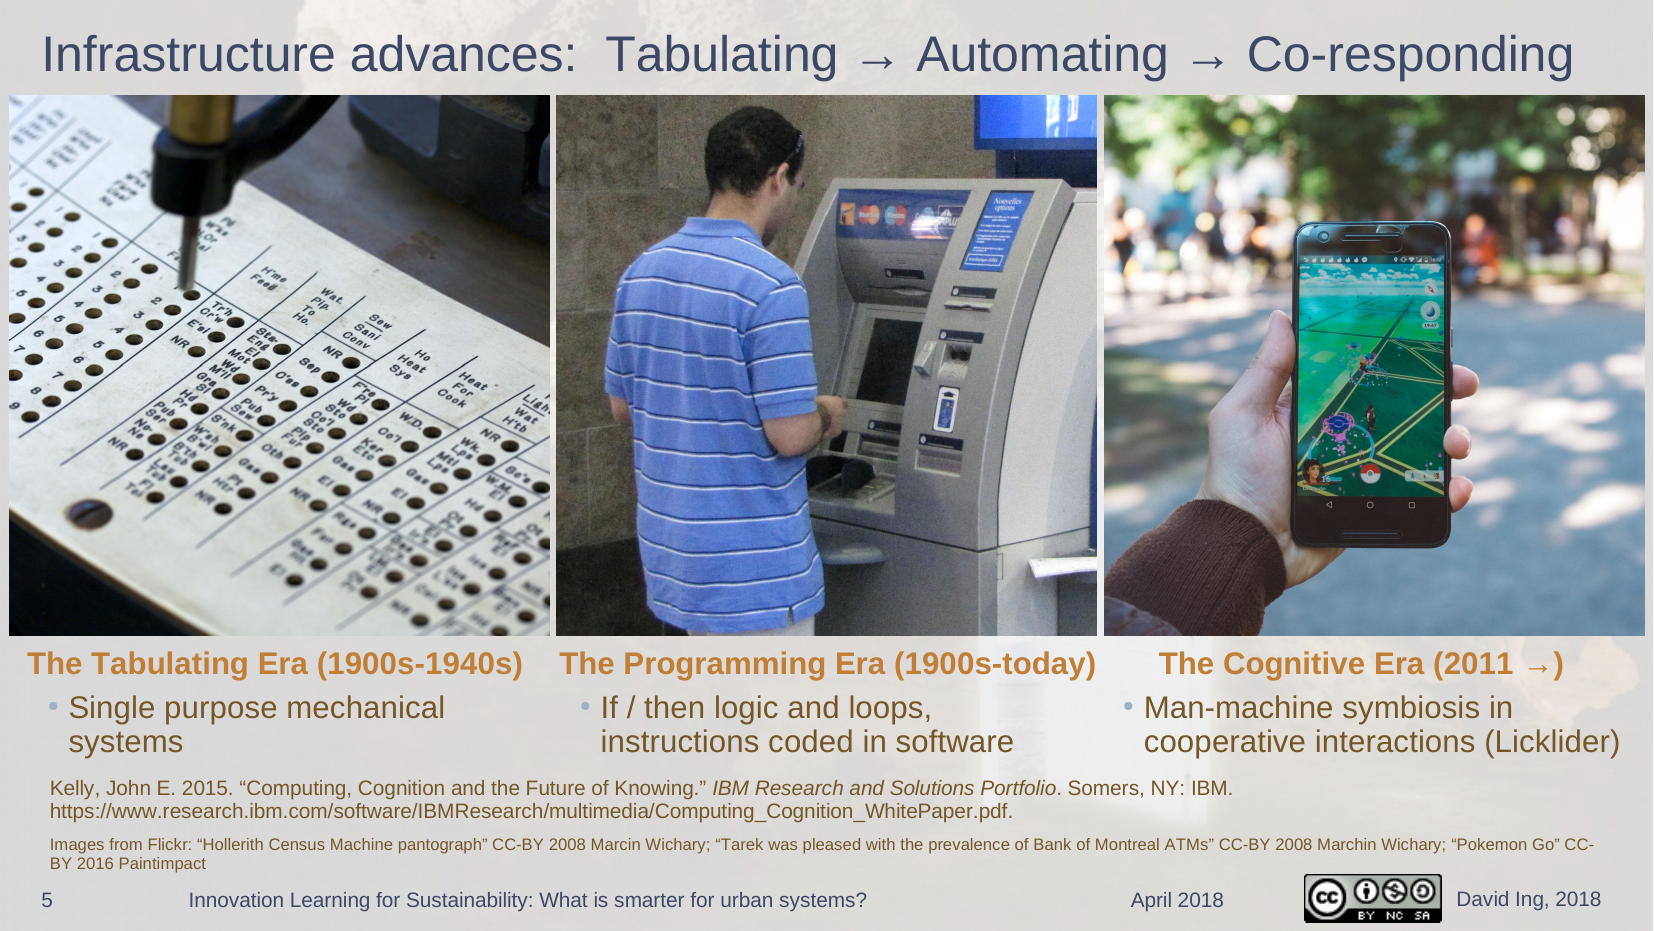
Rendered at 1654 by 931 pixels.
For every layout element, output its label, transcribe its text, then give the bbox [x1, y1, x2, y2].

text_box The Programming Era (1900s-today) If / then logic and loops, instructions coded in software [544, 638, 1087, 767]
picture [9, 95, 550, 636]
picture [1304, 890, 1442, 923]
picture [1104, 95, 1645, 636]
text_box Images from Flickr: “Hollerith Census Machine pantograph” CC-BY 2008 Marcin Wichary; “Tarek was pleased with the prevalence of Bank of Montreal ATMs” CC-BY 2008 Marchin Wichary; “Pokemon Go” CC-BY 2016 Paintimpact [35, 831, 1614, 890]
title Infrastructure advances: Tabulating → Automating → Co-responding [41, 30, 1613, 126]
text_box The Cognitive Era (2011 →) Man-machine symbiosis in cooperative interactions (Licklider) [1087, 638, 1648, 767]
text_box Value-elevating co-creation Providers and customer mutually experience, and then improve [0, 0, 1653, 931]
text_box The Tabulating Era (1900s-1940s) Single purpose mechanical systems [12, 638, 544, 767]
text_box Kelly, John E. 2015. “Computing, Cognition and the Future of Knowing.” IBM Research and Solutions Portfolio. Somers, NY: IBM. https://www.research.ibm.com/software/IBMResearch/multimedia/Computing_Cognition_WhitePaper.pdf. [35, 768, 1614, 831]
picture [556, 95, 1097, 636]
